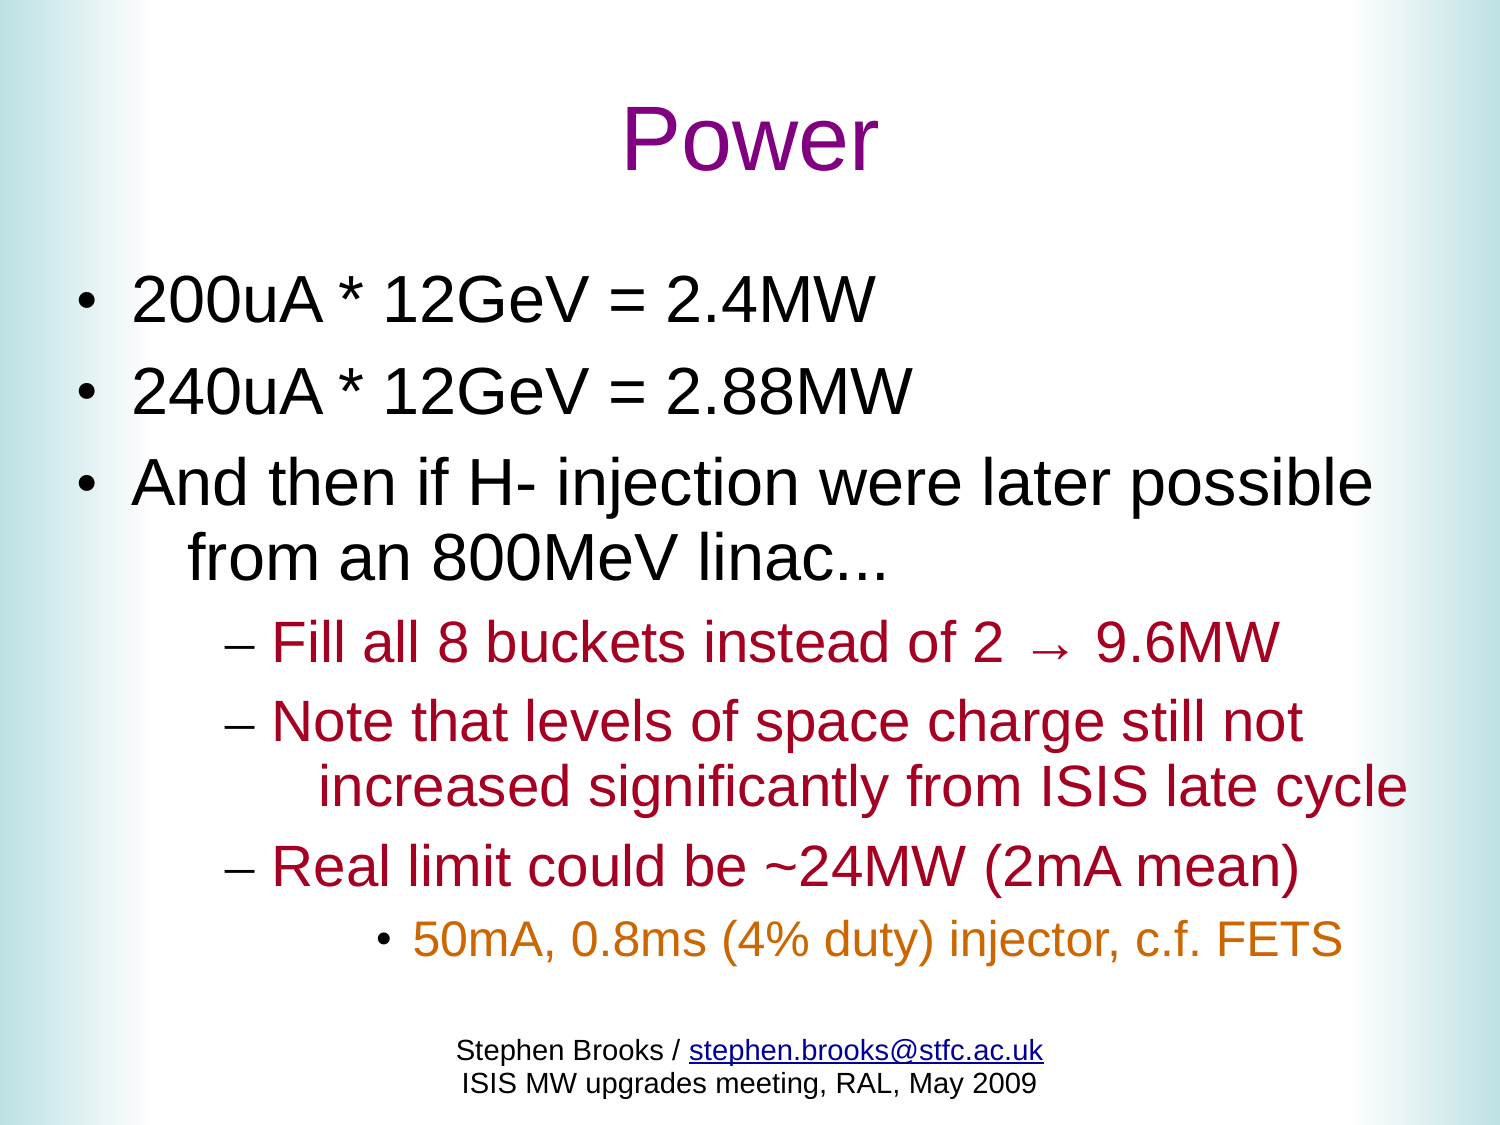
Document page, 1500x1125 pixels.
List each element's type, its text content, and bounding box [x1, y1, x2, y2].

list 200uA * 12GeV = 2.4MW 240uA * 12GeV = 2.88MW And then if H- injection were later possible from an 800MeV linac... Fill all 8 buckets instead of 2 → 9.6MW Note that levels of space charge still not increased significantly from ISIS late cycle Real limit could be ~24MW (2mA mean) 50mA, 0.8ms (4% duty) injector, c.f. FETS [75, 262, 1425, 991]
title Power [75, 52, 1425, 225]
